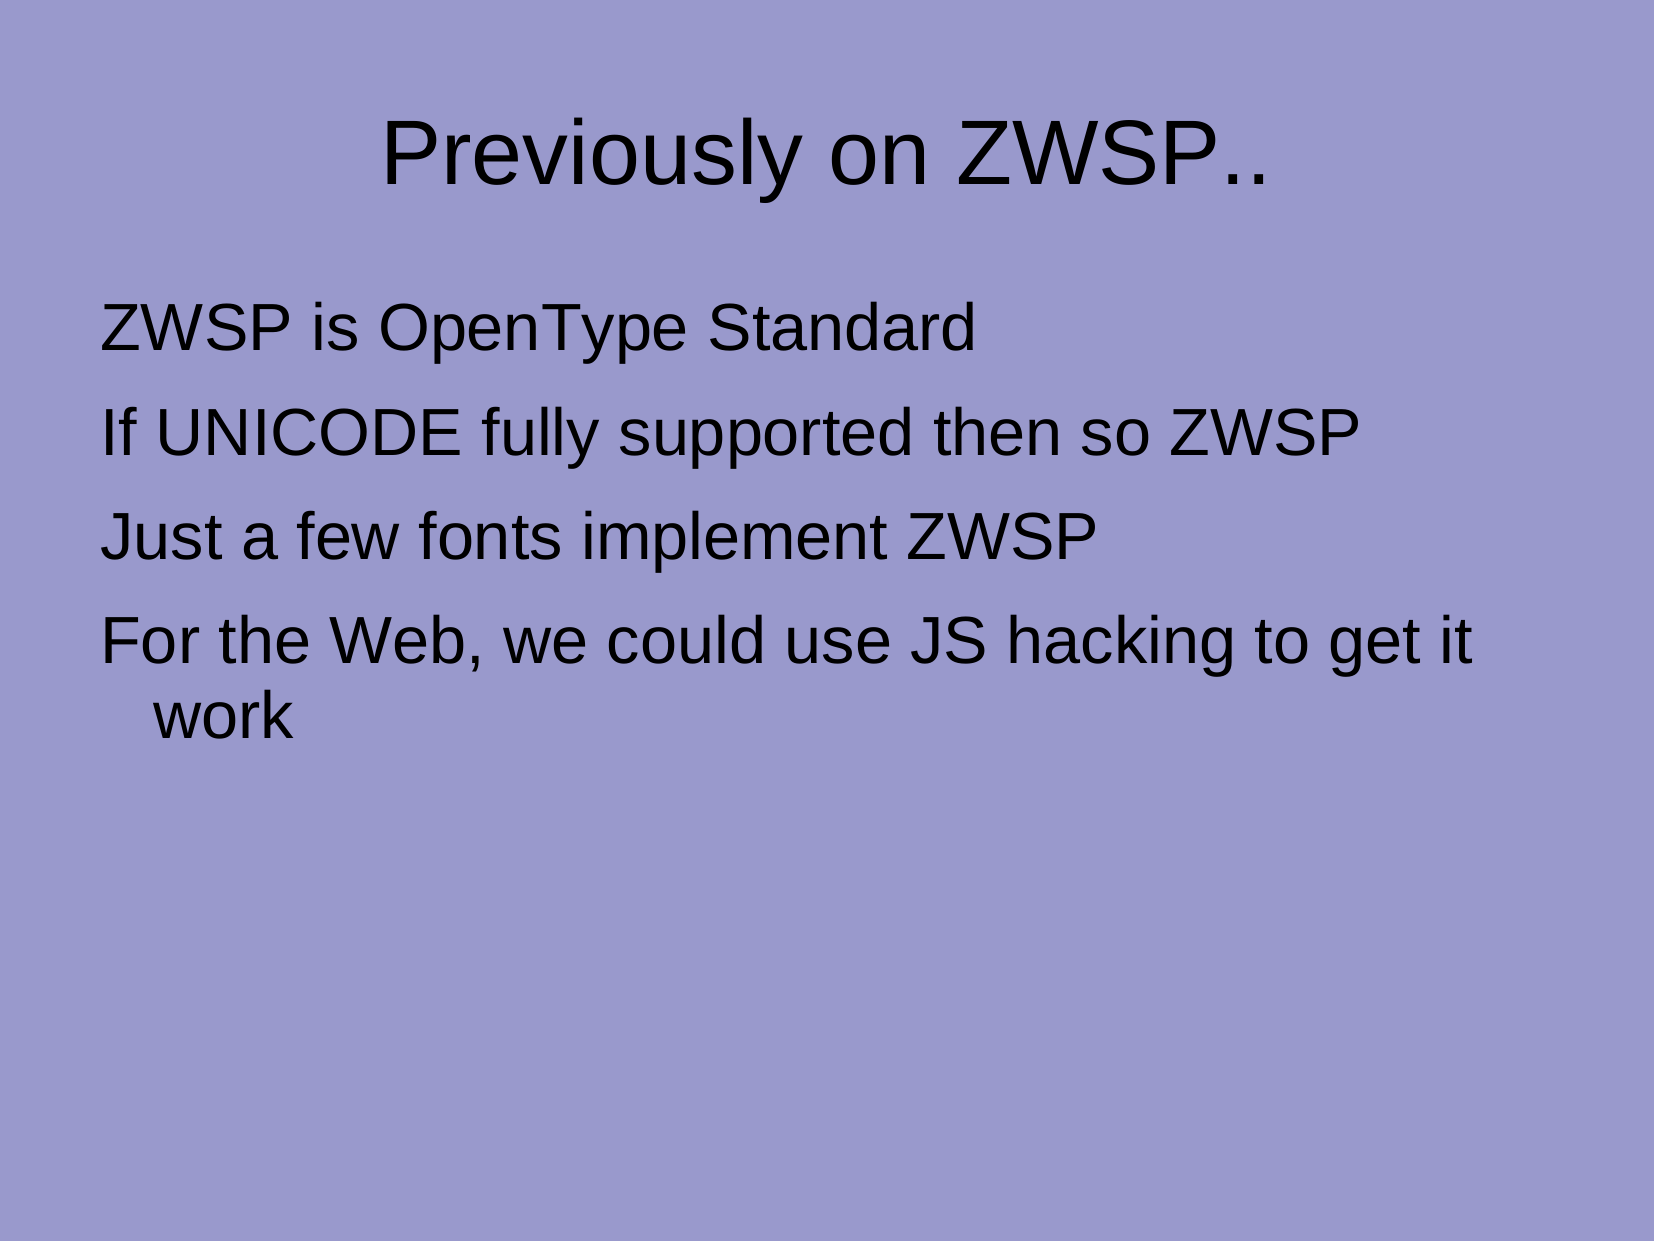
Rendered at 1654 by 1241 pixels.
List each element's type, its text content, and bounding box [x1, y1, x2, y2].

list ZWSP is OpenType Standard If UNICODE fully supported then so ZWSP Just a few fonts implement ZWSP For the Web, we could use JS hacking to get it work [82, 290, 1571, 1094]
title Previously on ZWSP.. [82, 49, 1571, 257]
